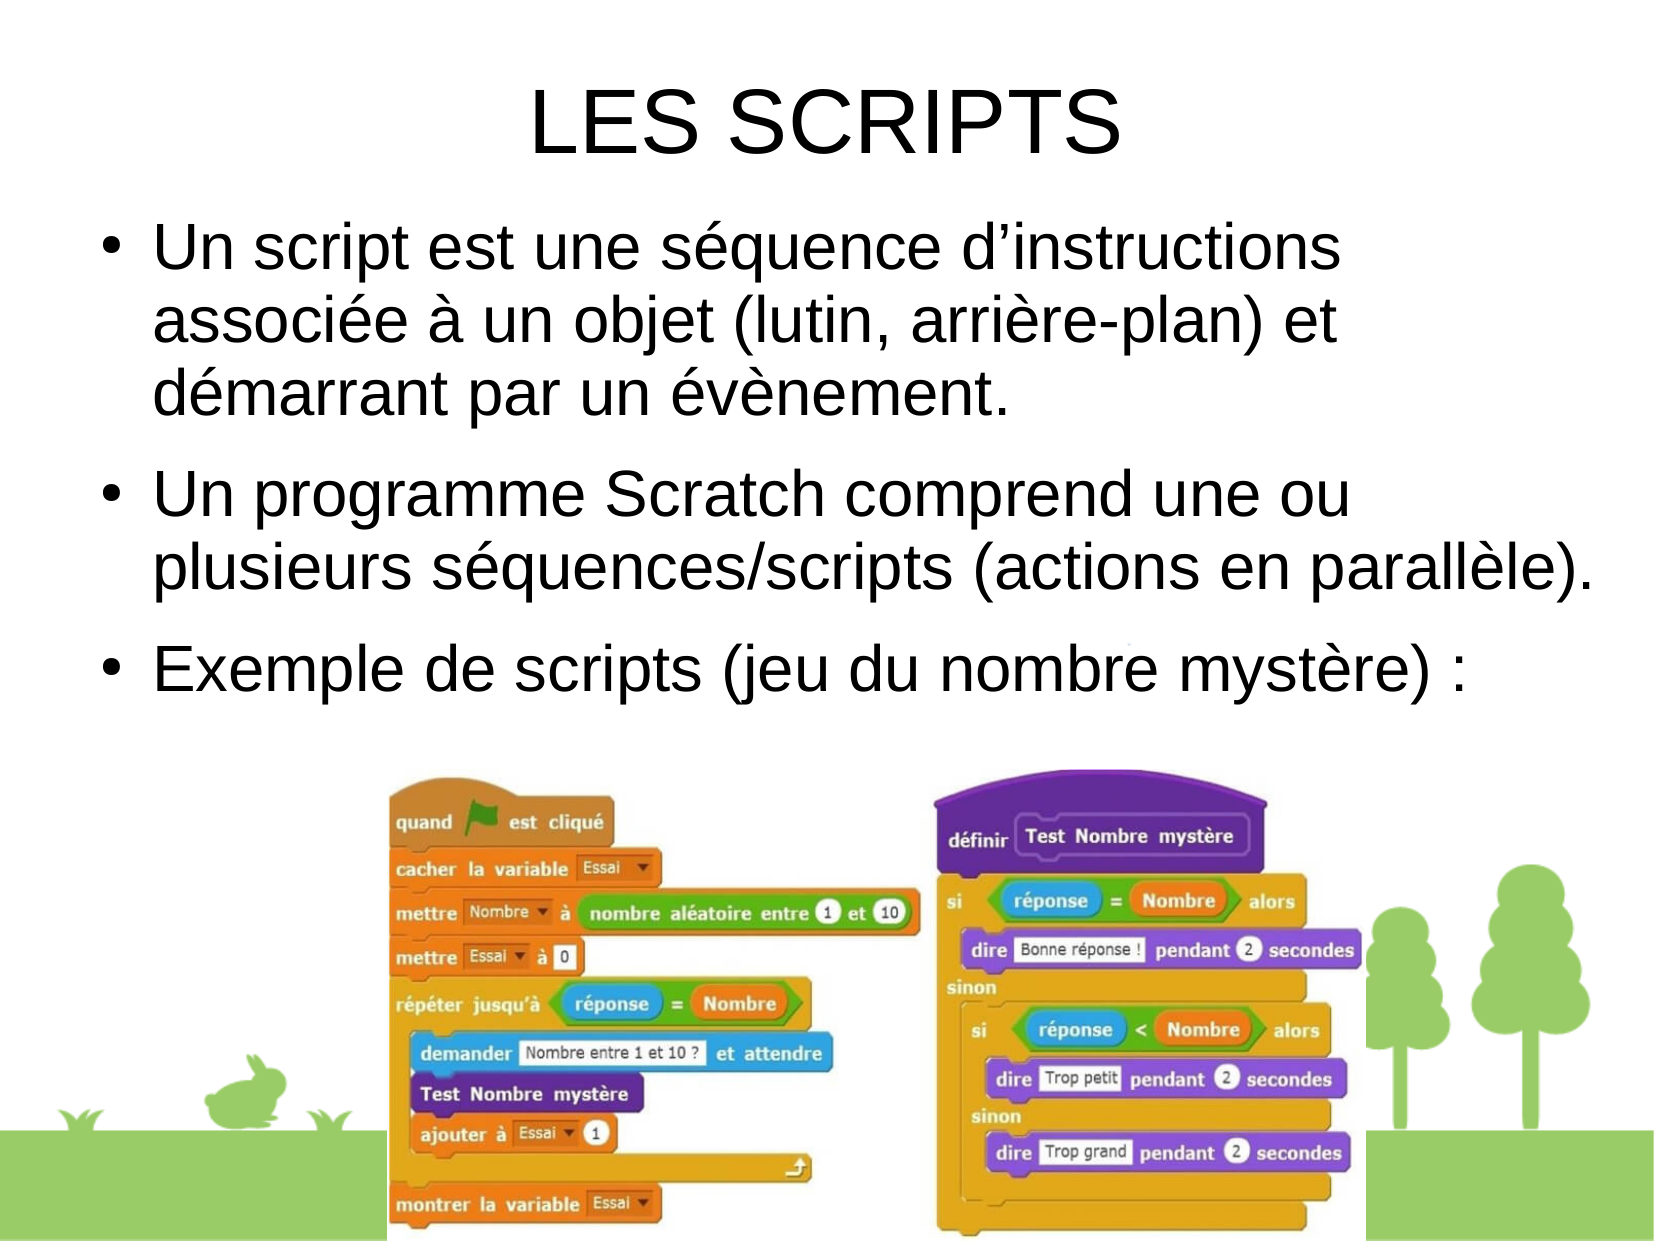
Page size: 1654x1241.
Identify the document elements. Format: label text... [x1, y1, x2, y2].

list Un script est une séquence d’instructions associée à un objet (lutin, arrière-plan) et démarrant par un évènement. Un programme Scratch comprend une ou plusieurs séquences/scripts (actions en parallèle). Exemple de scripts (jeu du nombre mystère) : [82, 210, 1606, 781]
picture [0, 0, 1654, 1241]
title LES SCRIPTS [82, 49, 1571, 196]
